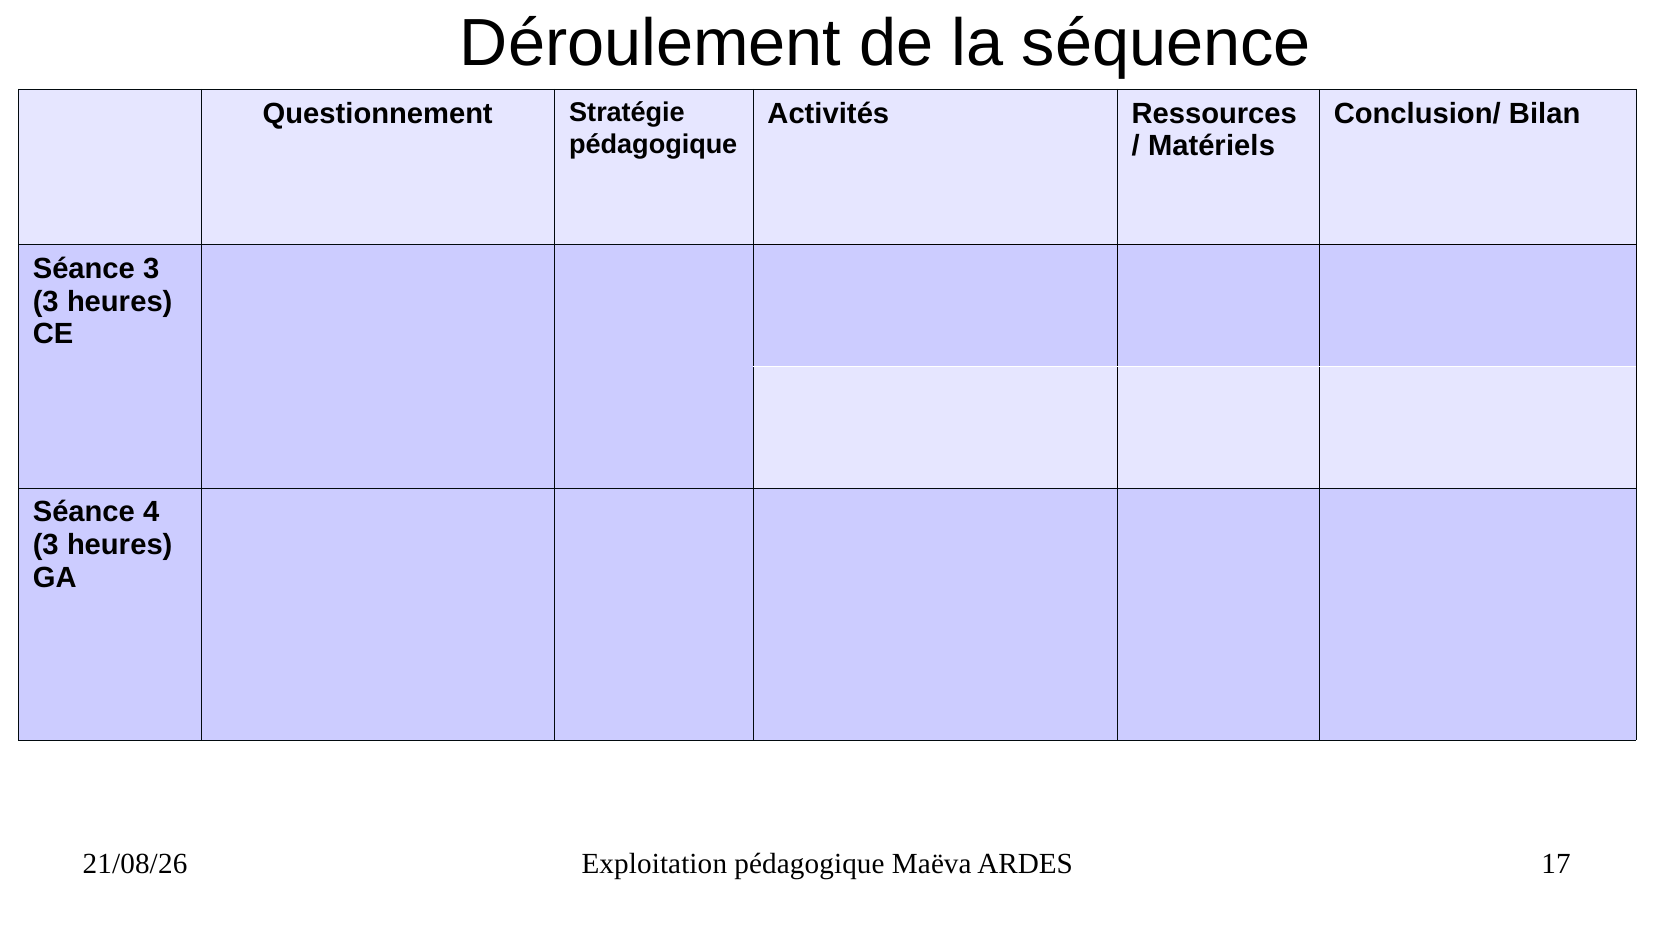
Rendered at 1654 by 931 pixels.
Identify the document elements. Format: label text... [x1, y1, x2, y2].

table_cell [1320, 489, 1636, 740]
table_cell [1118, 489, 1319, 740]
table_cell [202, 245, 554, 488]
table_cell Séance 4 (3 heures) GA [19, 489, 201, 740]
table_cell [754, 489, 1117, 740]
table_cell [202, 489, 554, 740]
table_cell [754, 245, 1117, 366]
title Déroulement de la séquence [141, 0, 1630, 89]
table_cell [1118, 245, 1319, 366]
table_header Questionnement [202, 90, 554, 244]
table_header Activités [754, 90, 1117, 244]
table_cell [754, 367, 1117, 488]
table_cell [555, 245, 753, 488]
table_header Ressources/ Matériels [1118, 90, 1319, 244]
table_cell Séance 3 (3 heures) CE [19, 245, 201, 488]
table_cell [1118, 367, 1319, 488]
table_cell [1320, 367, 1636, 488]
table_header Conclusion/ Bilan [1320, 90, 1636, 244]
table_cell [555, 489, 753, 740]
table_header Stratégie pédagogique [555, 90, 753, 244]
table_header [19, 90, 201, 244]
table_cell [1320, 245, 1636, 366]
